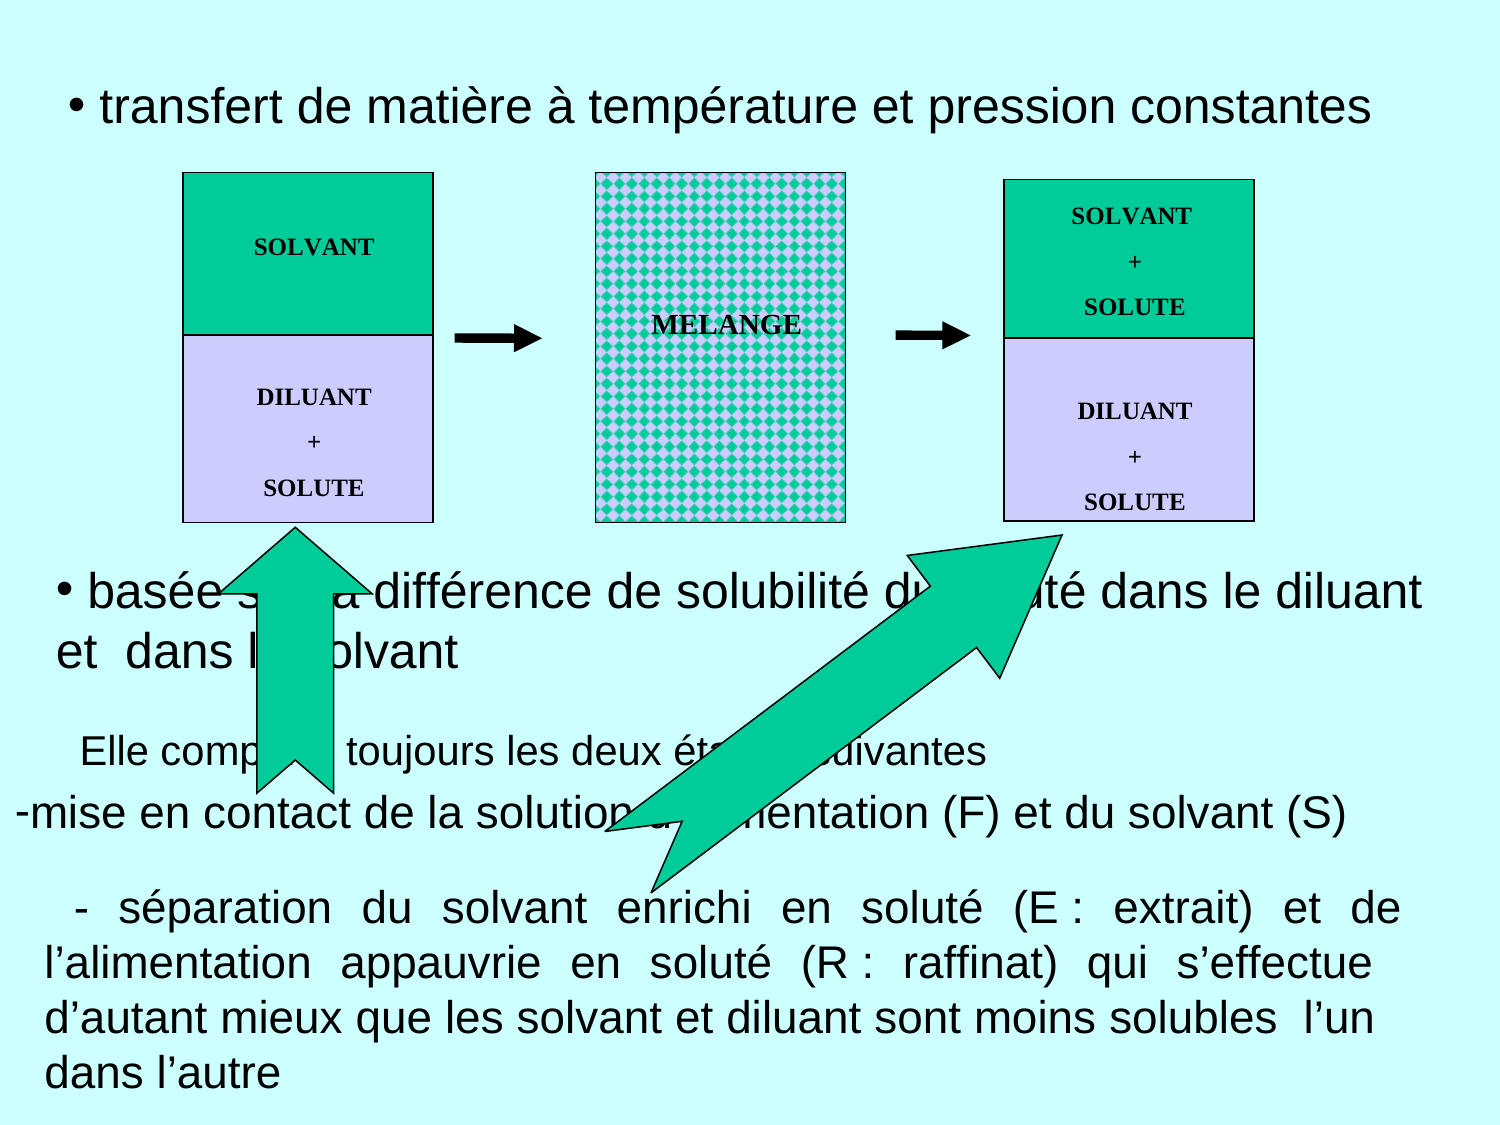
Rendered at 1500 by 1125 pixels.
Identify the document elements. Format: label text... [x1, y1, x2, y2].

text_box [821, 223, 843, 245]
text_box [646, 349, 668, 370]
text_box [646, 223, 668, 245]
text_box Elle comporte toujours les deux étapes suivantes [334, 716, 756, 774]
text_box [821, 248, 843, 270]
text_box [721, 273, 743, 295]
text_box [621, 398, 643, 420]
text_box [746, 172, 768, 195]
text_box [696, 511, 718, 523]
text_box [821, 461, 843, 483]
text_box [696, 423, 718, 458]
text_box Elle comporte toujours les deux étapes suivantes [811, 716, 1341, 774]
text_box [646, 398, 668, 420]
text_box [796, 198, 818, 220]
text_box [796, 248, 818, 270]
text_box mise en contact de la solution d’alimentation (F) et du solvant (S) [715, 774, 1500, 846]
text_box mise en contact de la solution d’alimentation (F) et du solvant (S) [0, 774, 681, 846]
text_box Elle comporte toujours les deux étapes suivantes [64, 716, 256, 774]
text_box [746, 398, 768, 420]
text_box [721, 223, 743, 245]
text_box [771, 398, 793, 420]
text_box [671, 511, 693, 523]
text_box [834, 298, 843, 320]
text_box - séparation du solvant enrichi en soluté (E : extrait) et de l’alimentation appauvrie en soluté (R : raffinat) qui s’effectue d’autant mieux que les solvant et diluant sont moins solubles l’un dans l’autre [29, 870, 1418, 1106]
text_box [595, 223, 618, 245]
text_box [771, 486, 793, 508]
text_box [646, 248, 668, 270]
text_box [621, 273, 643, 295]
text_box [646, 423, 668, 458]
text_box [796, 461, 818, 483]
text_box [696, 398, 718, 420]
text_box [183, 335, 433, 523]
text_box SOLVANT [207, 222, 421, 269]
text_box [796, 223, 818, 245]
text_box [771, 198, 793, 220]
text_box [771, 223, 793, 245]
text_box [595, 298, 618, 320]
text_box [696, 349, 718, 370]
text_box [595, 486, 618, 508]
text_box [834, 323, 843, 345]
text_box [595, 373, 618, 395]
text_box [796, 511, 818, 523]
text_box [646, 373, 668, 395]
text_box [595, 511, 618, 523]
text_box [696, 223, 718, 245]
text_box basée sur la différence de solubilité du soluté dans le diluant et dans le solvant [41, 550, 267, 687]
text_box [821, 373, 843, 395]
text_box [621, 223, 643, 245]
text_box DILUANT + SOLUTE [220, 372, 409, 510]
text_box [621, 486, 643, 508]
text_box [671, 486, 693, 508]
text_box [821, 423, 843, 458]
text_box [671, 248, 693, 270]
text_box [671, 461, 693, 483]
text_box [671, 273, 693, 295]
text_box [621, 172, 643, 195]
text_box SOLVANT + SOLUTE [1028, 191, 1242, 374]
text_box [696, 172, 718, 195]
text_box [746, 248, 768, 270]
text_box [621, 461, 643, 483]
text_box [821, 511, 843, 523]
text_box [746, 511, 768, 523]
text_box [821, 398, 843, 420]
text_box [746, 373, 768, 395]
text_box [771, 172, 793, 195]
text_box [721, 349, 743, 370]
text_box [796, 423, 818, 458]
text_box [746, 486, 768, 508]
text_box [796, 398, 818, 420]
text_box [621, 373, 643, 395]
text_box [771, 373, 793, 395]
text_box [671, 423, 693, 458]
text_box [621, 511, 643, 523]
text_box [721, 248, 743, 270]
text_box [796, 486, 818, 508]
text_box [595, 323, 618, 345]
text_box [696, 373, 718, 395]
text_box [821, 486, 843, 508]
text_box [595, 198, 618, 220]
text_box [721, 398, 743, 420]
text_box [696, 461, 718, 483]
text_box [595, 172, 618, 195]
text_box basée sur la différence de solubilité du soluté dans le diluant et dans le solvant [926, 550, 1459, 687]
text_box [771, 349, 793, 370]
text_box [796, 373, 818, 395]
text_box DILUANT + SOLUTE [1041, 386, 1229, 569]
text_box [721, 461, 743, 483]
text_box [595, 348, 618, 370]
text_box [621, 198, 643, 220]
text_box [821, 172, 843, 195]
text_box [796, 349, 818, 370]
text_box [746, 461, 768, 483]
text_box [671, 373, 693, 395]
text_box [821, 273, 843, 295]
text_box [721, 511, 743, 523]
text_box [595, 248, 618, 270]
text_box MELANGE [620, 297, 834, 349]
text_box [746, 349, 768, 370]
text_box [621, 248, 643, 270]
text_box [646, 486, 668, 508]
text_box [771, 511, 793, 523]
text_box [646, 198, 668, 220]
text_box [771, 423, 793, 458]
text_box [771, 273, 793, 295]
text_box [696, 486, 718, 508]
text_box [671, 223, 693, 245]
text_box [671, 398, 693, 420]
text_box basée sur la différence de solubilité du soluté dans le diluant et dans le solvant [323, 550, 941, 687]
text_box [746, 198, 768, 220]
text_box [595, 398, 618, 420]
text_box [771, 461, 793, 483]
text_box [771, 248, 793, 270]
text_box transfert de matière à température et pression constantes [53, 66, 1447, 142]
text_box [671, 198, 693, 220]
text_box [671, 172, 693, 195]
text_box [646, 273, 668, 295]
text_box [595, 273, 618, 295]
text_box [721, 172, 743, 195]
text_box [821, 348, 843, 370]
text_box [595, 423, 618, 458]
text_box [721, 198, 743, 220]
text_box [646, 461, 668, 483]
text_box [696, 273, 718, 295]
text_box [1003, 179, 1254, 522]
text_box [646, 172, 668, 195]
text_box [621, 349, 643, 370]
text_box [721, 423, 743, 458]
text_box [595, 461, 618, 483]
text_box [721, 373, 743, 395]
text_box [696, 248, 718, 270]
text_box [746, 223, 768, 245]
text_box [746, 273, 768, 295]
text_box [721, 486, 743, 508]
text_box [696, 198, 718, 220]
text_box [671, 349, 693, 370]
text_box [746, 423, 768, 458]
text_box [796, 172, 818, 195]
text_box [646, 511, 668, 523]
text_box [796, 273, 818, 295]
text_box [821, 198, 843, 220]
text_box [621, 423, 643, 458]
